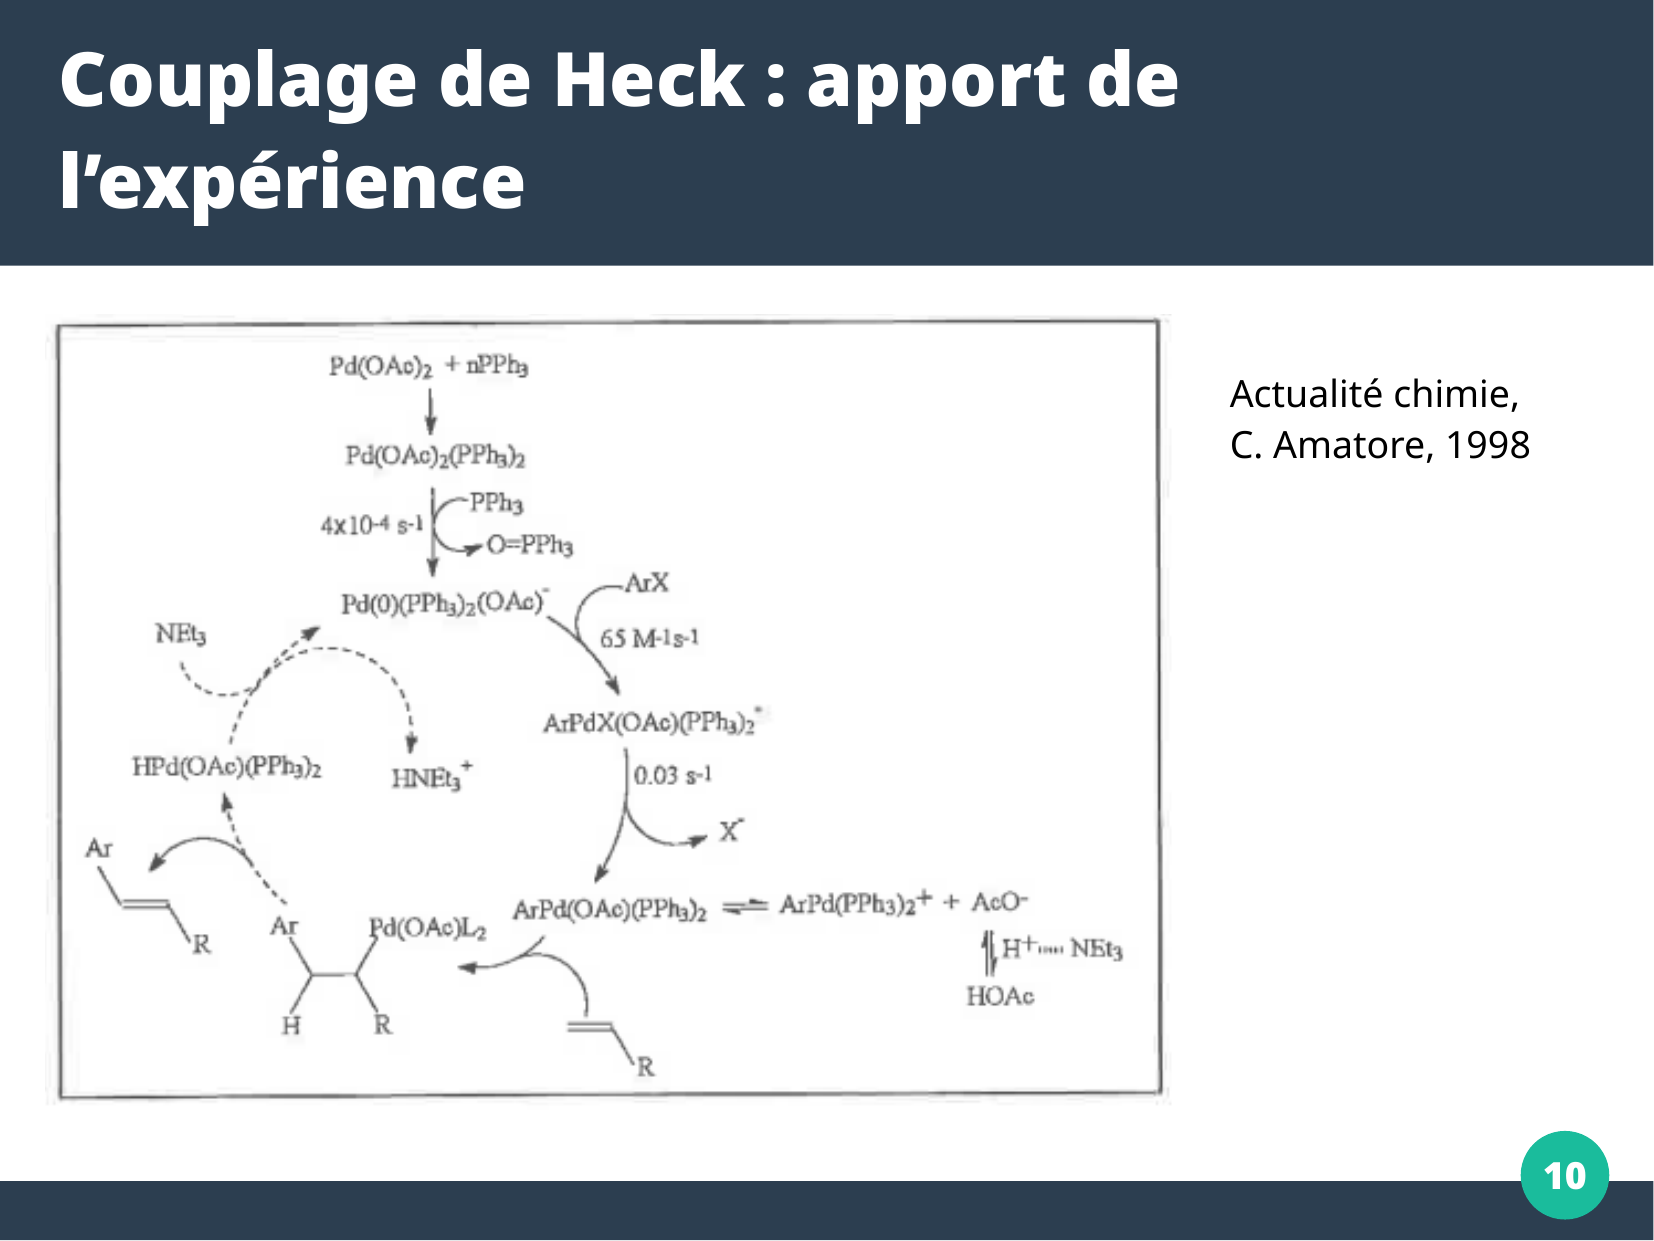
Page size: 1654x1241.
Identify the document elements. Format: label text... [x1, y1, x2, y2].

title Couplage de Heck : apport de l’expérience [59, 49, 1595, 207]
text_box Actualité chimie, C. Amatore, 1998 [1215, 360, 1606, 462]
picture [45, 314, 1183, 1111]
